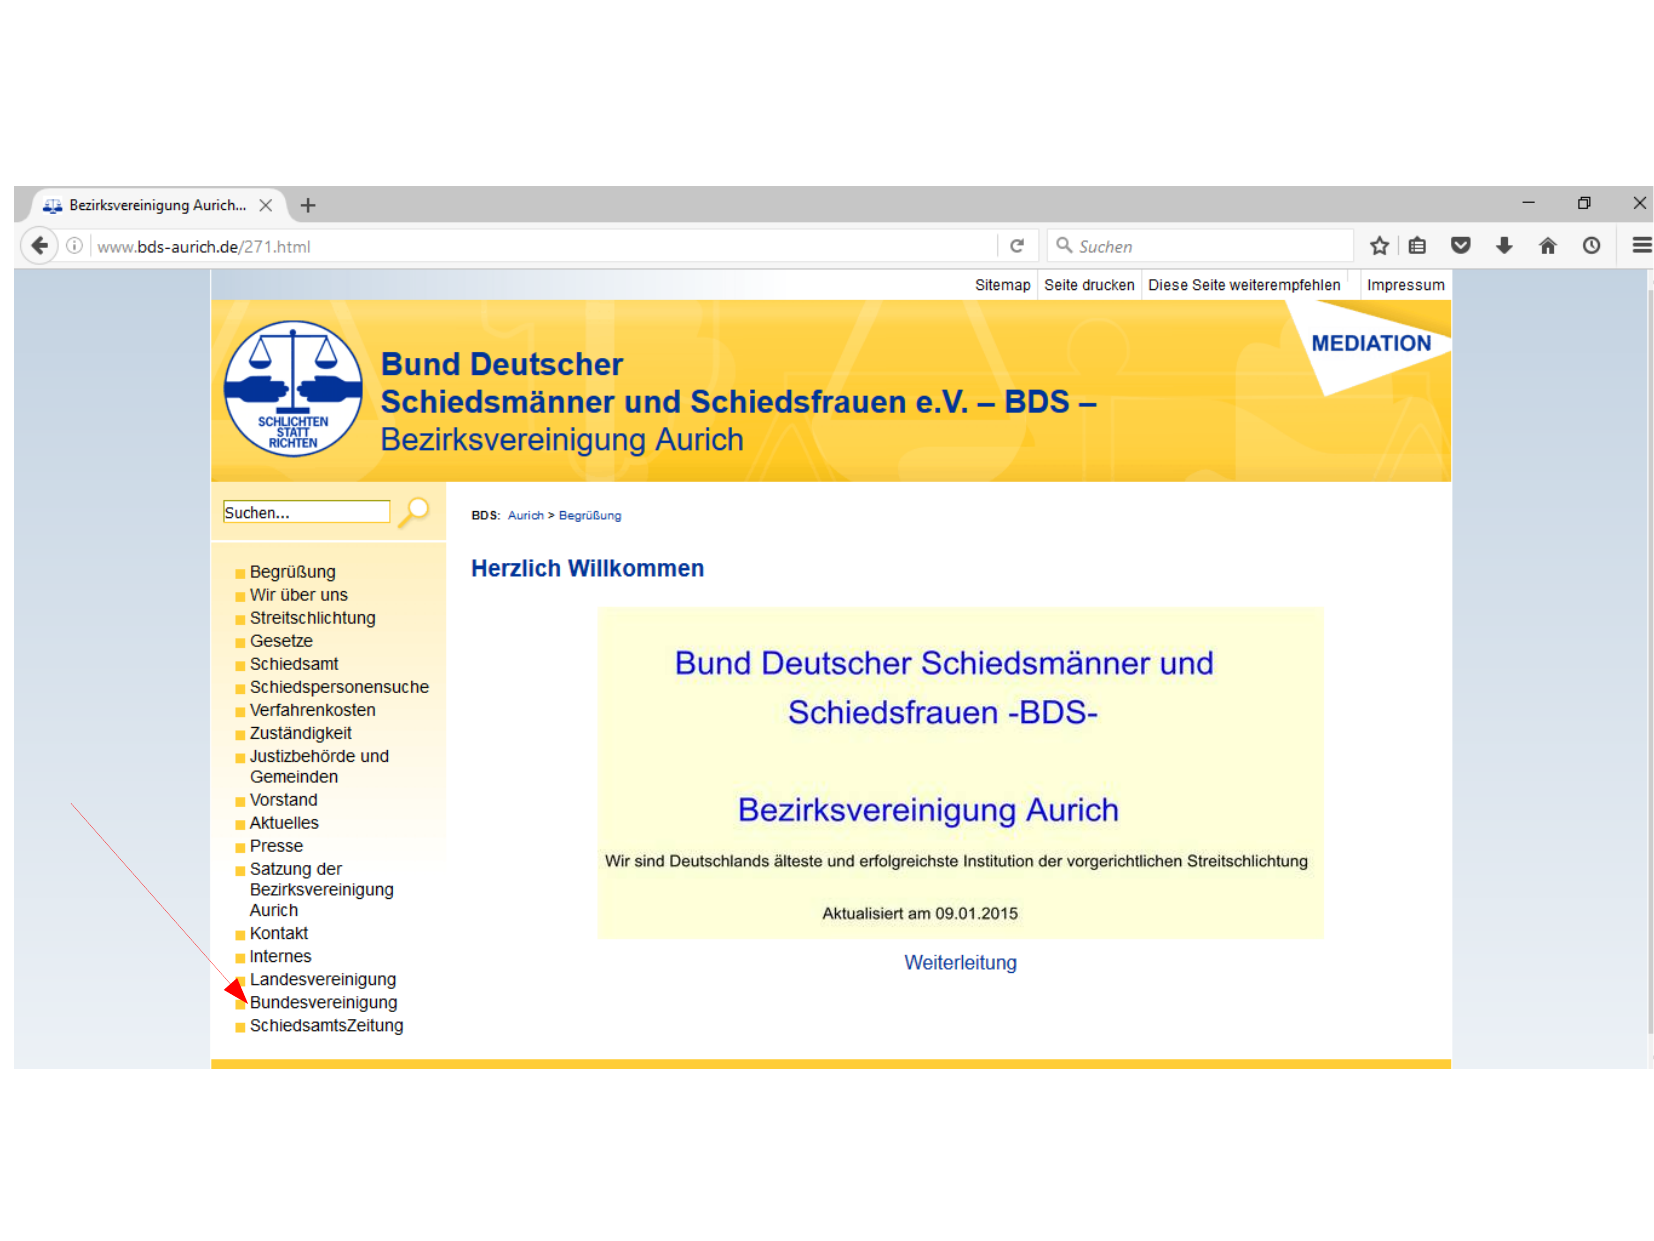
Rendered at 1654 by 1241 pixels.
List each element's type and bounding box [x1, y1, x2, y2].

picture [14, 186, 1654, 1069]
